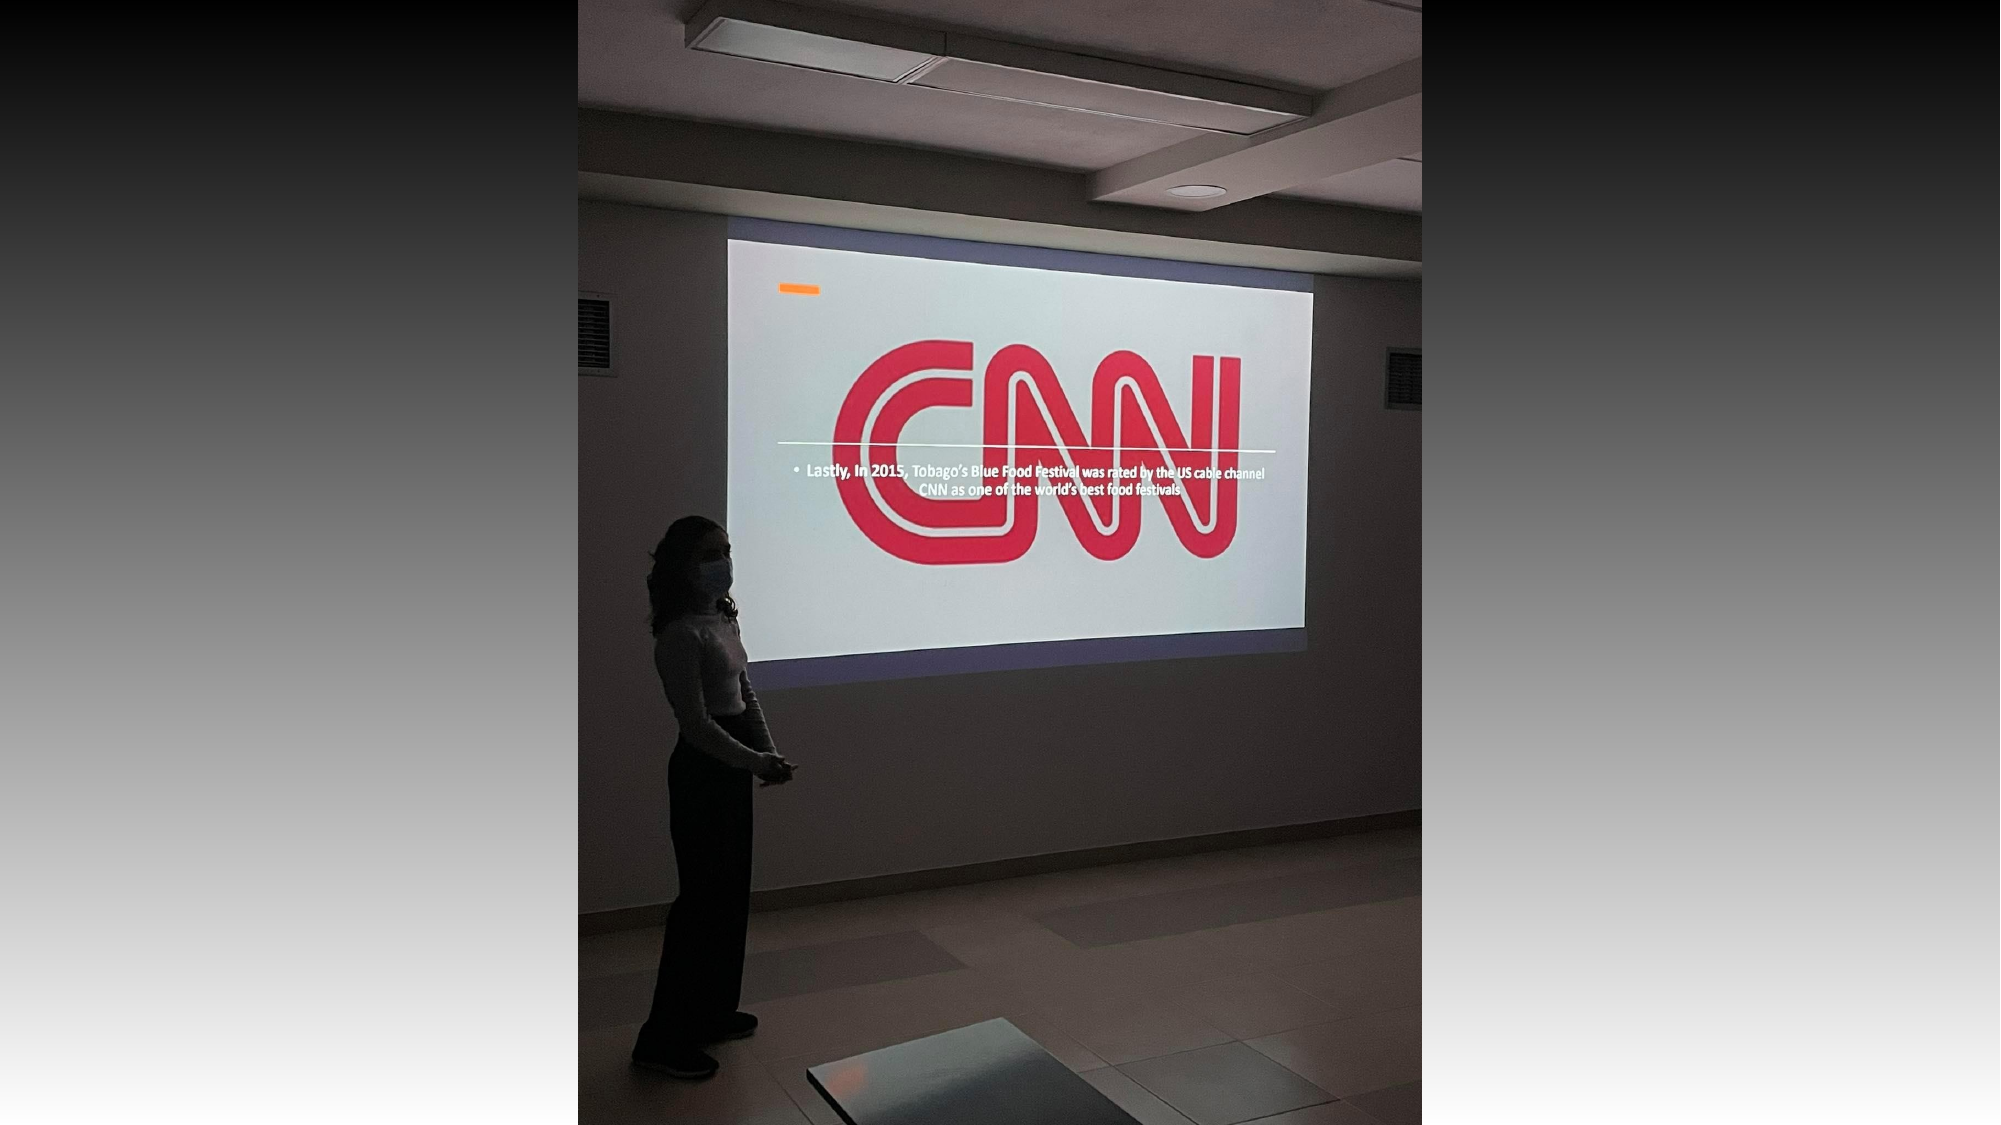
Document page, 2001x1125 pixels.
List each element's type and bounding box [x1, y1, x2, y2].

picture [578, 0, 1422, 1125]
